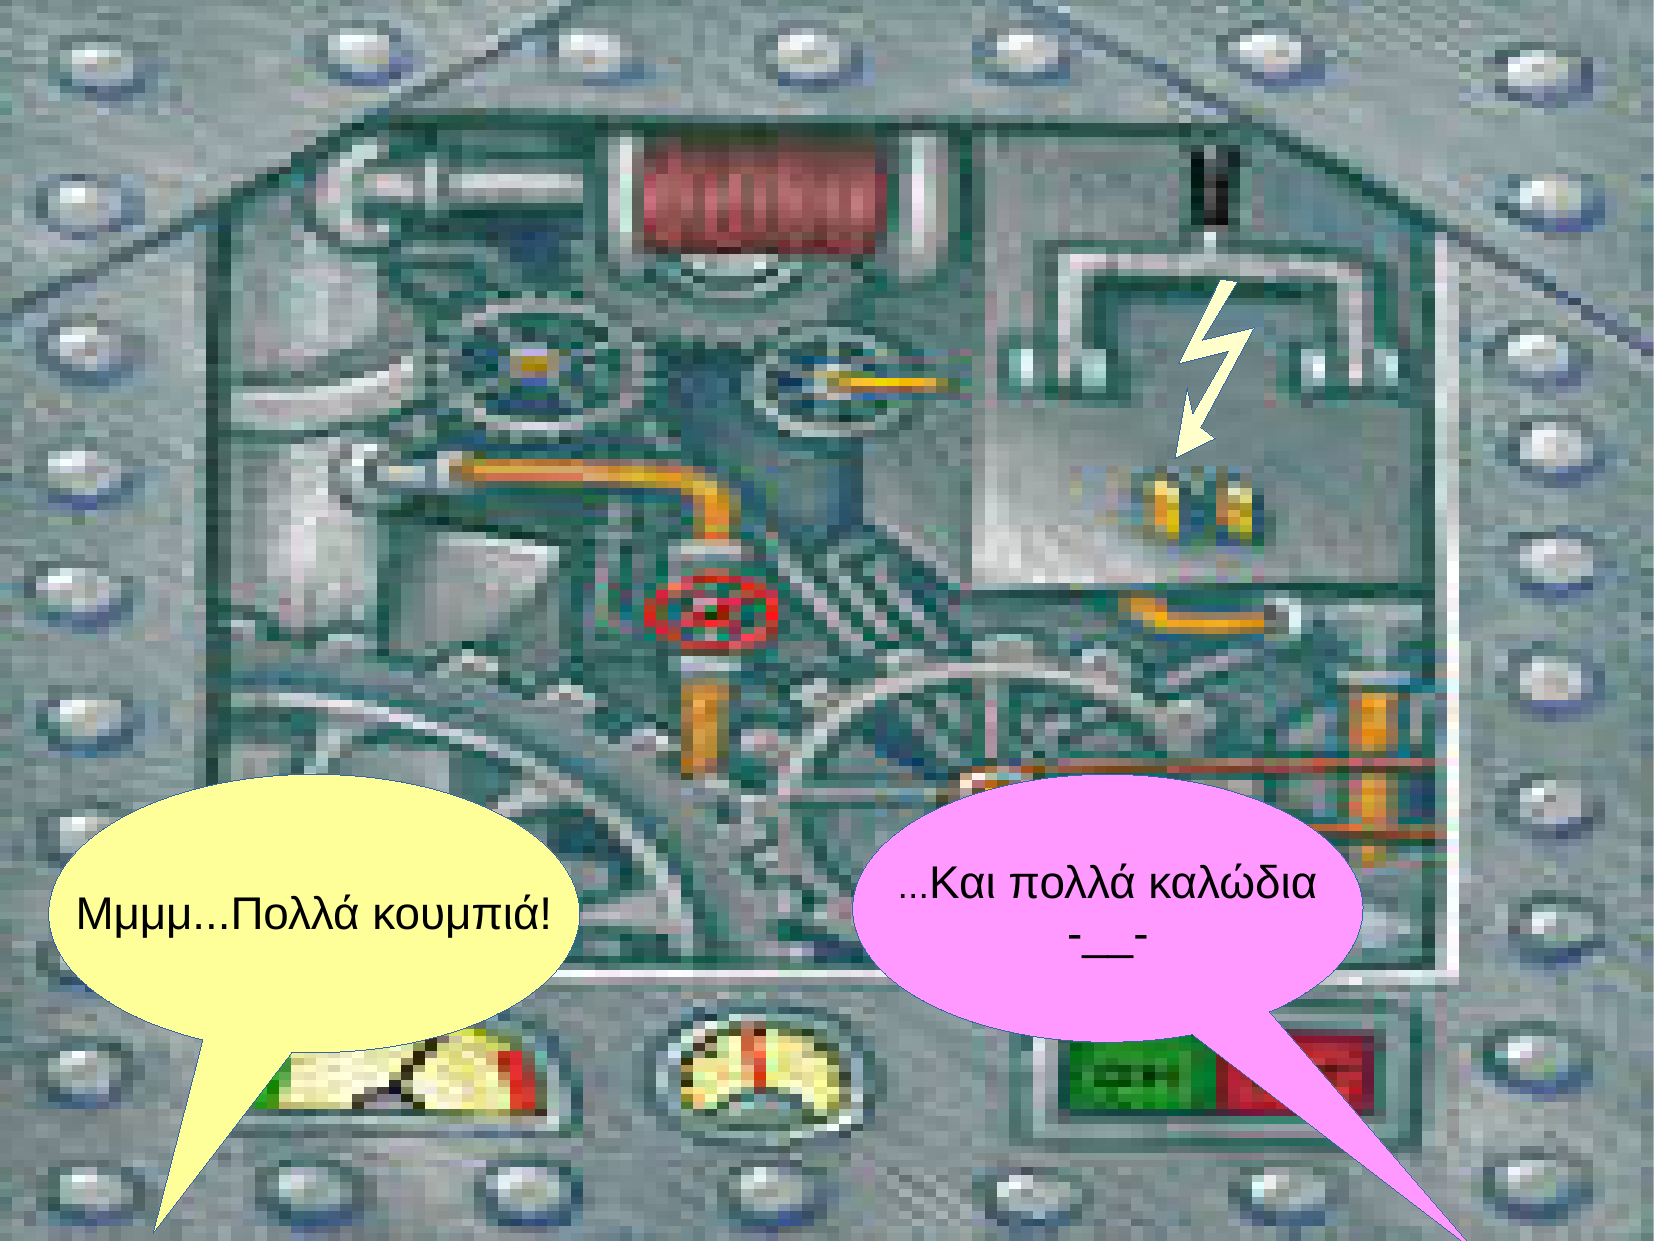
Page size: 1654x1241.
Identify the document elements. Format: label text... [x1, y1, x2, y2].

text_box [1174, 279, 1255, 459]
text_box Mμμμ...Πολλά κουμπιά! [48, 774, 580, 1234]
text_box ...Και πολλά καλώδια -__- [852, 774, 1468, 1241]
picture [0, 0, 1654, 1241]
